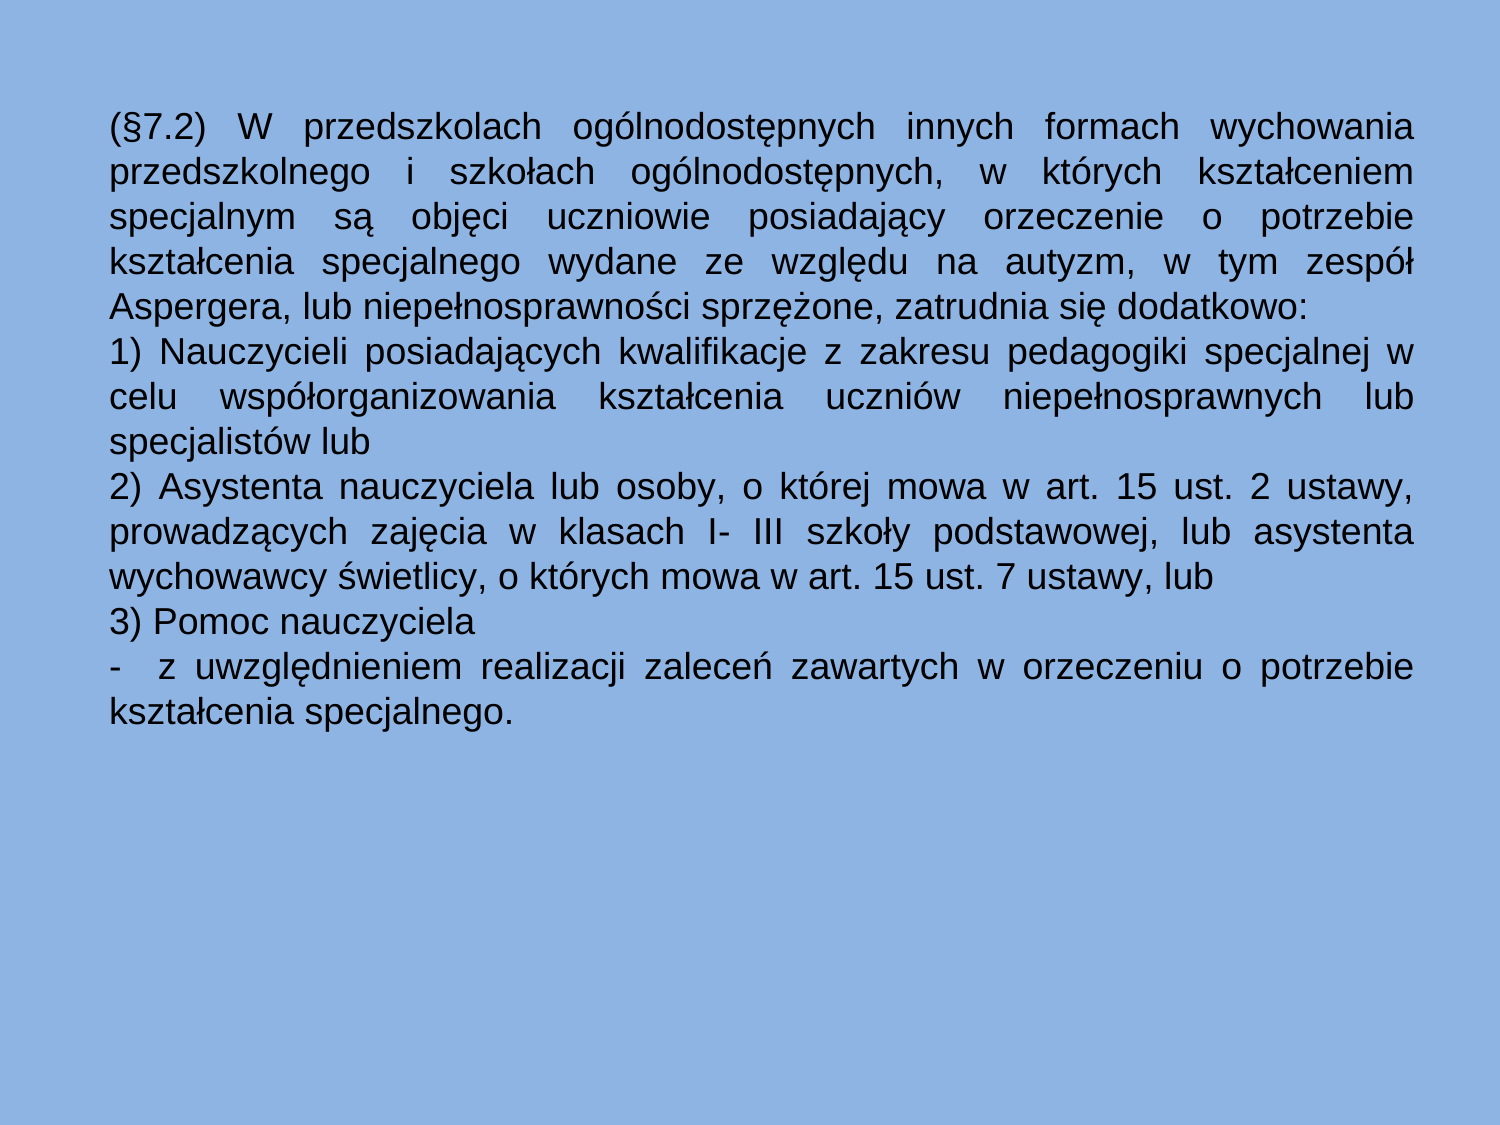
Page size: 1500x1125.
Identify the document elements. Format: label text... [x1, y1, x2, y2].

text_box (§7.2) W przedszkolach ogólnodostępnych innych formach wychowania przedszkolnego i szkołach ogólnodostępnych, w których kształceniem specjalnym są objęci uczniowie posiadający orzeczenie o potrzebie kształcenia specjalnego wydane ze względu na autyzm, w tym zespół Aspergera, lub niepełnosprawności sprzężone, zatrudnia się dodatkowo: 1) Nauczycieli posiadających kwalifikacje z zakresu pedagogiki specjalnej w celu współorganizowania kształcenia uczniów niepełnosprawnych lub specjalistów lub 2) Asystenta nauczyciela lub osoby, o której mowa w art. 15 ust. 2 ustawy, prowadzących zajęcia w klasach I- III szkoły podstawowej, lub asystenta wychowawcy świetlicy, o których mowa w art. 15 ust. 7 ustawy, lub 3) Pomoc nauczyciela - z uwzględnieniem realizacji zaleceń zawartych w orzeczeniu o potrzebie kształcenia specjalnego. [94, 94, 1430, 740]
text_box [1322, 283, 1353, 389]
